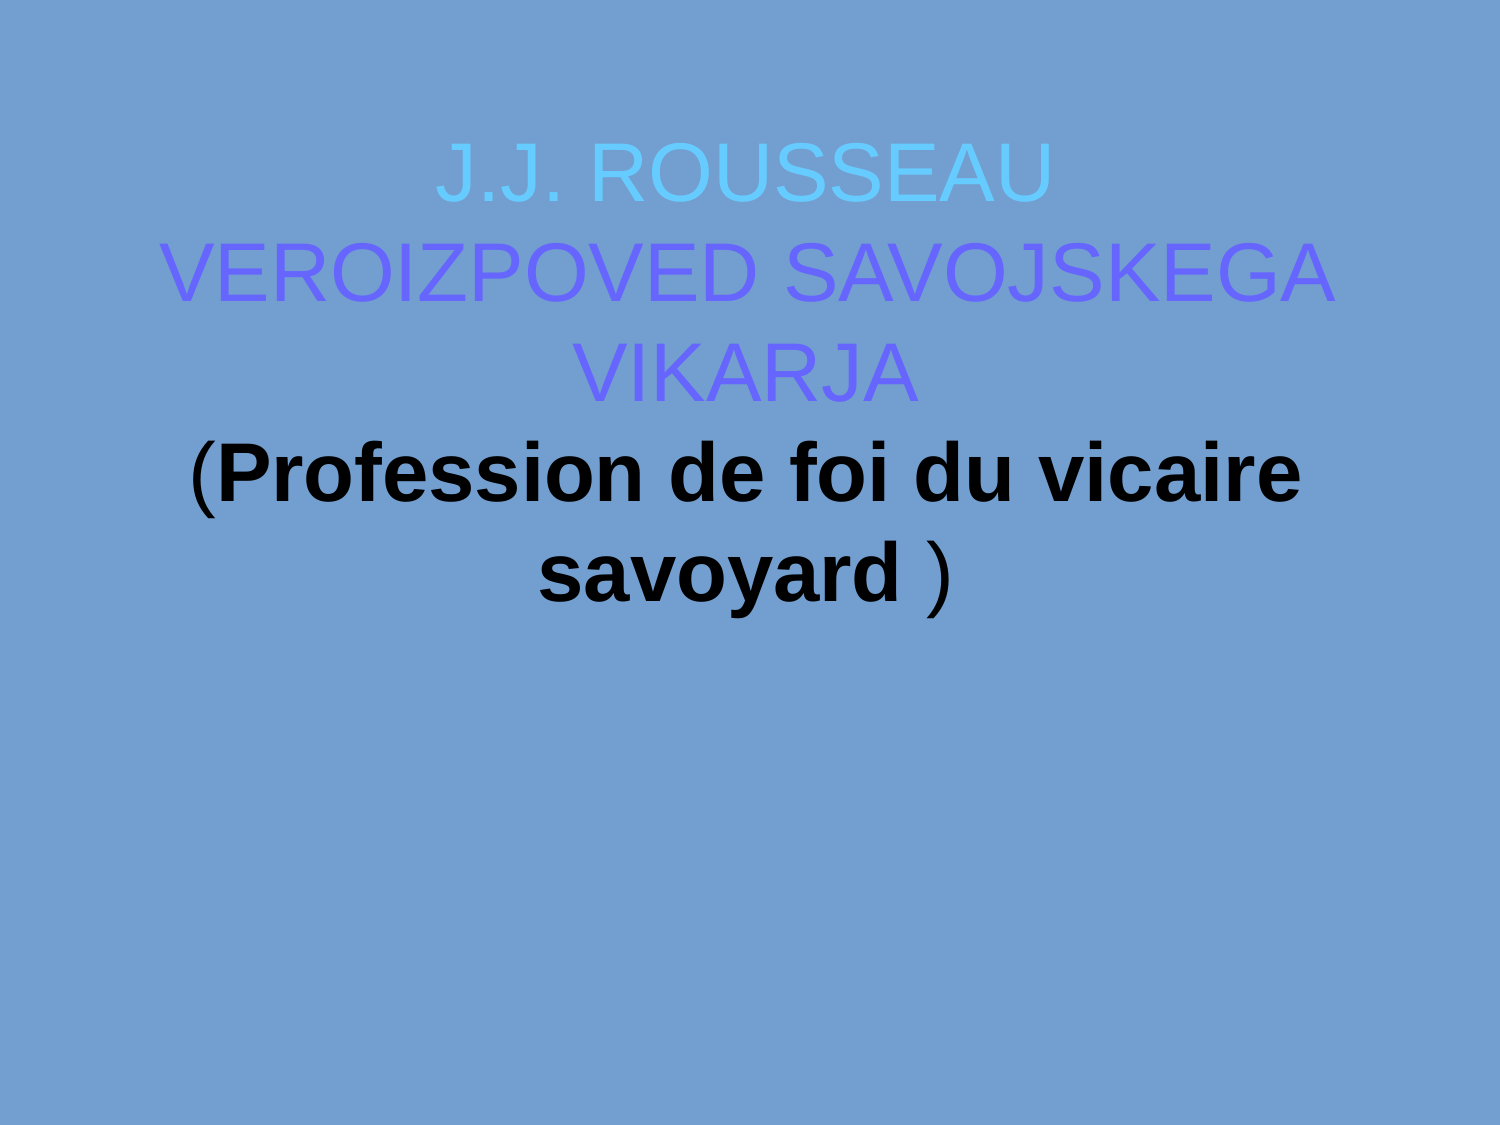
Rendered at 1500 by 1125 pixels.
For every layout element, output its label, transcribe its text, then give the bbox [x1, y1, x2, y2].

title J.J. ROUSSEAU VEROIZPOVED SAVOJSKEGA VIKARJA (Profession de foi du vicaire savoyard ) [64, 101, 1427, 634]
